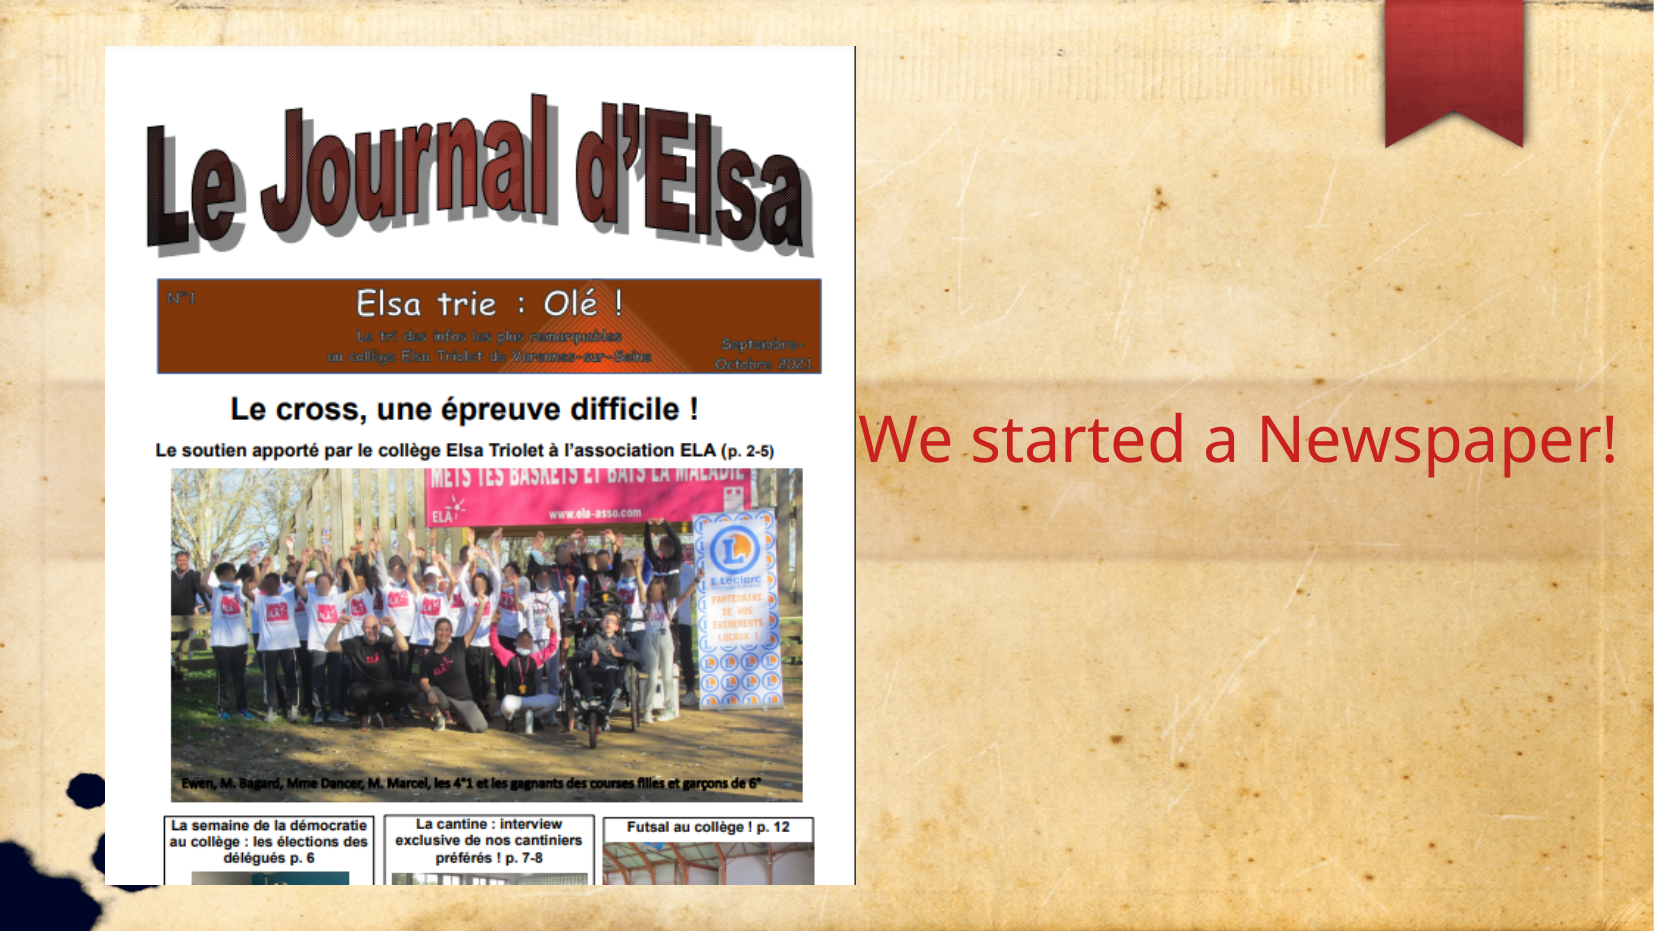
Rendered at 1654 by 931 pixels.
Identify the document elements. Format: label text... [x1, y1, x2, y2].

title We started a Newspaper! [856, 360, 1654, 516]
picture [0, 0, 1654, 931]
